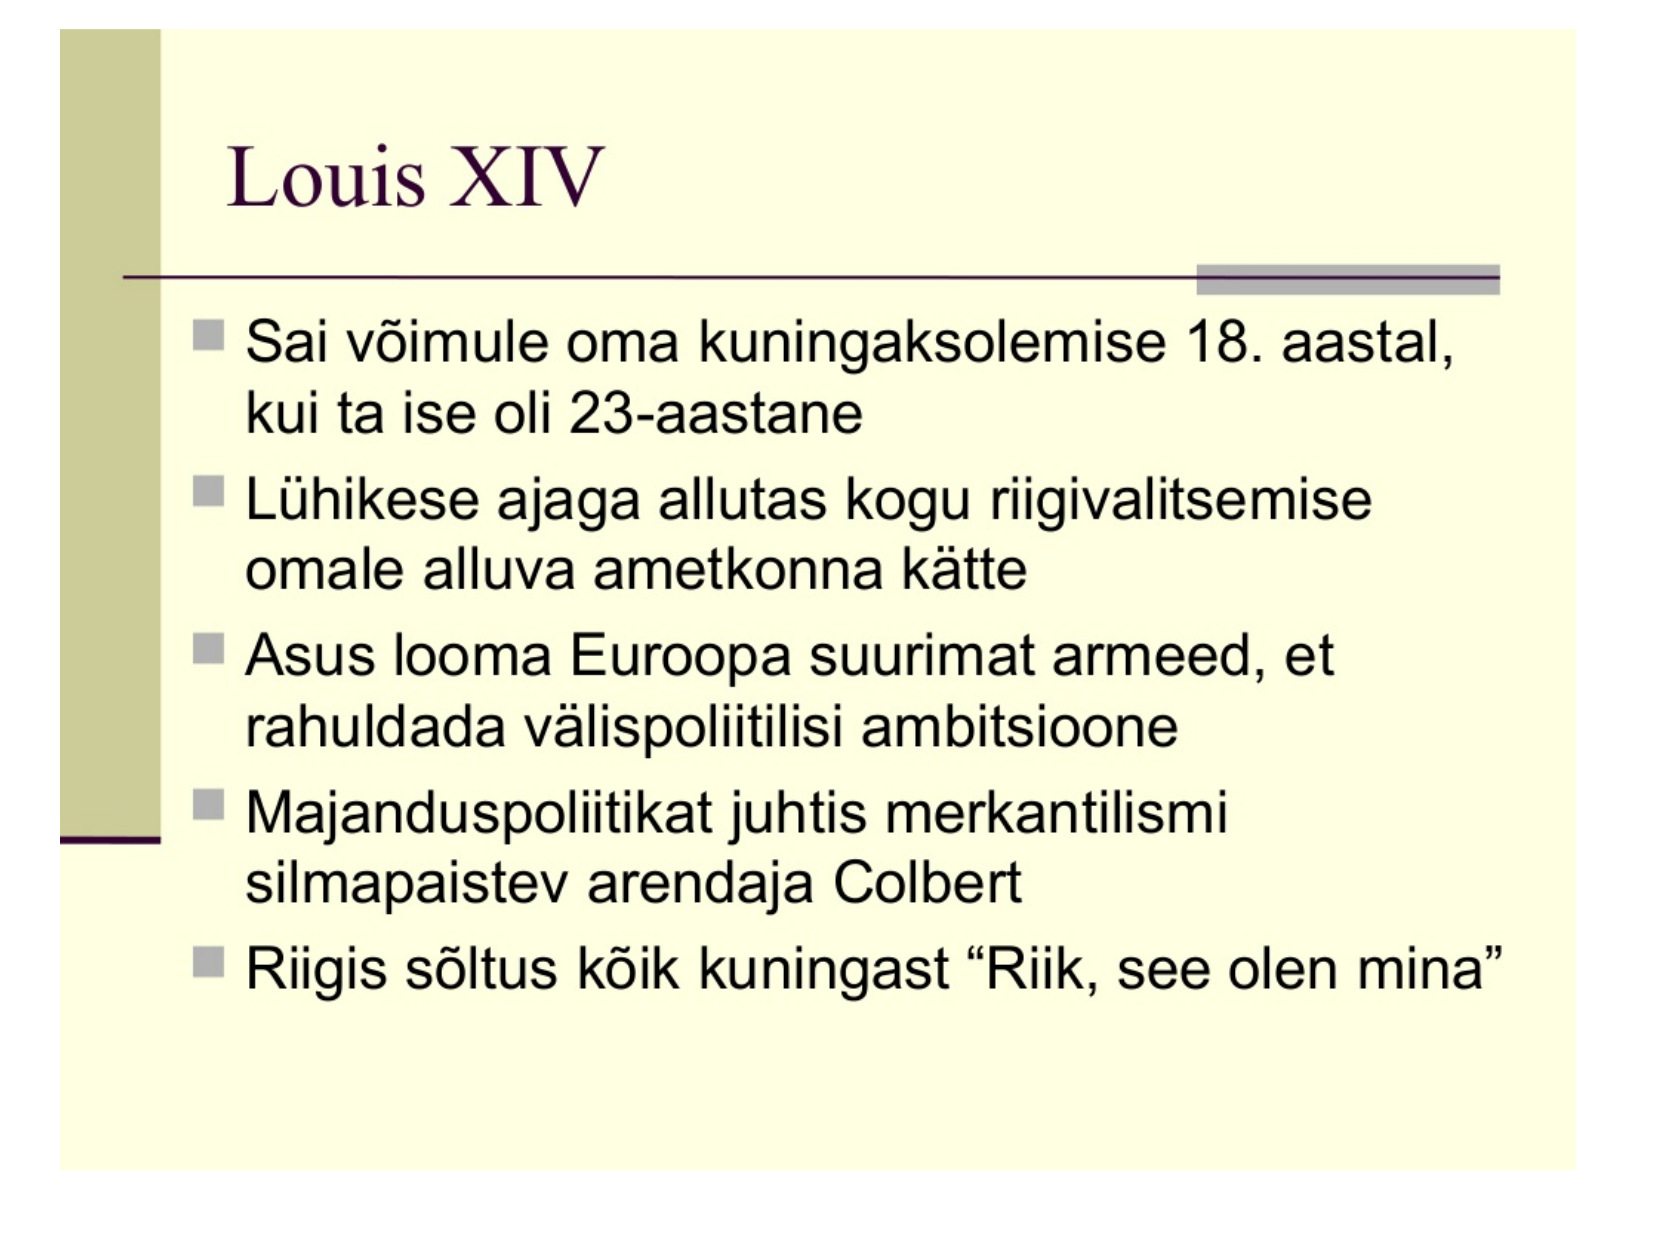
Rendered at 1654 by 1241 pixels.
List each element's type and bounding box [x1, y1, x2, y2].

picture [60, 29, 1576, 1171]
